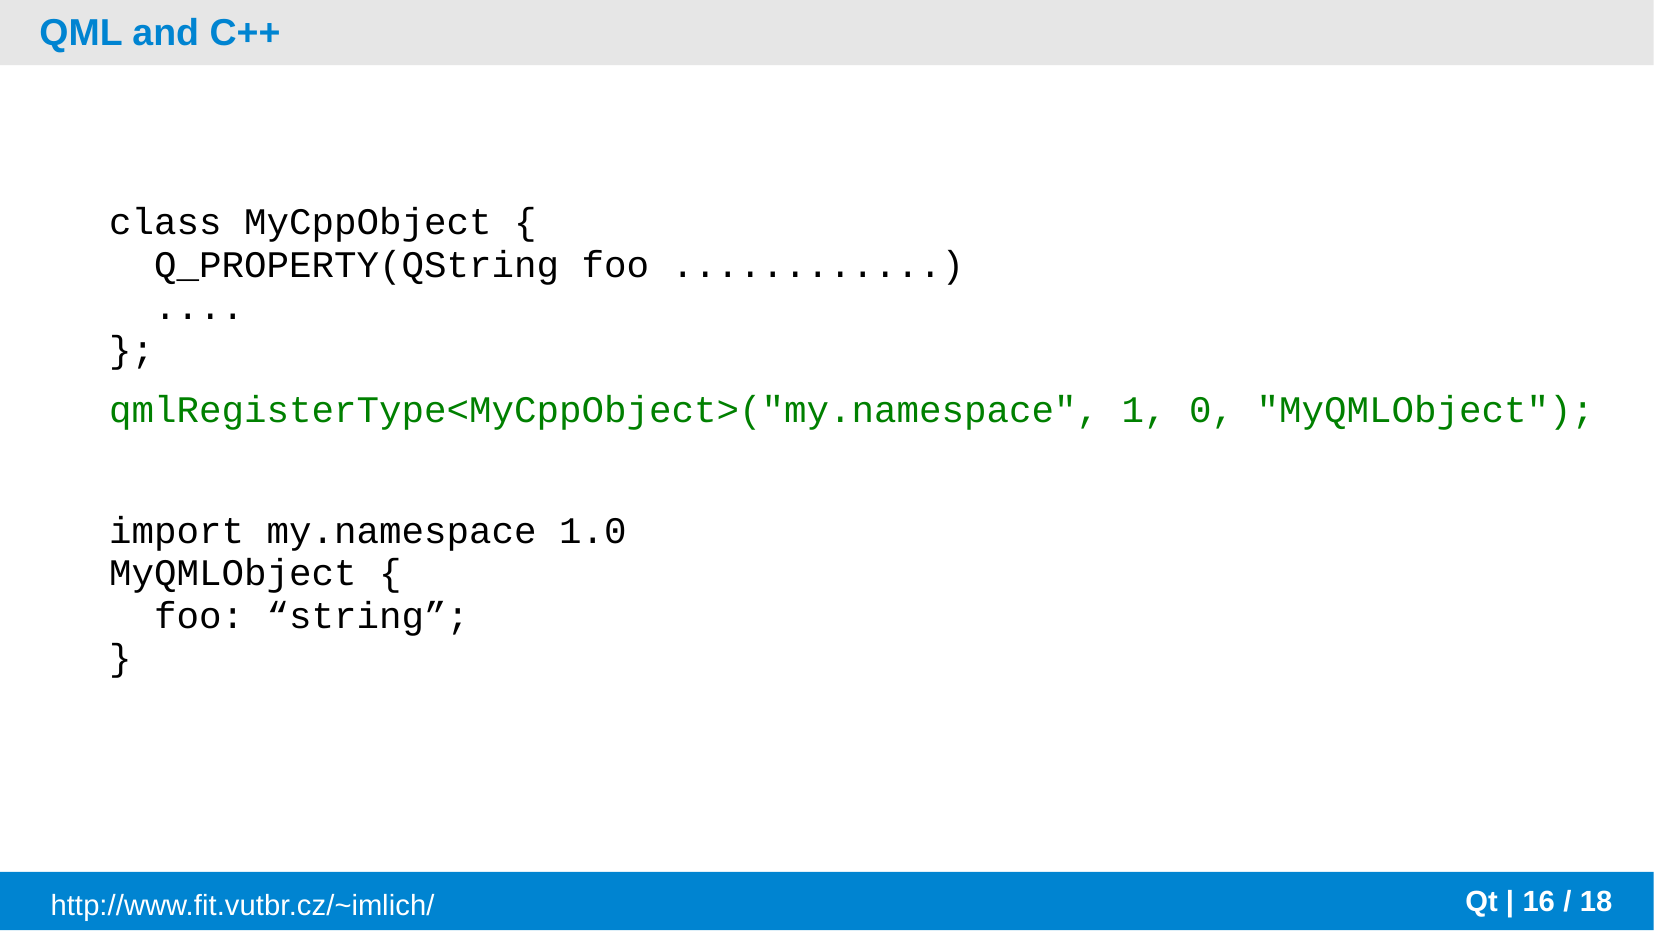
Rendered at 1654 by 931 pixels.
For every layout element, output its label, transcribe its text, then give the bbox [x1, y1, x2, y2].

list class MyCppObject { Q_PROPERTY(QString foo ............) .... }; qmlRegisterType<MyCppObject>("my.namespace", 1, 0, "MyQMLObject"); import my.namespace 1.0 MyQMLObject { foo: “string”; } [38, 76, 1616, 683]
title QML and C++ [39, 4, 1615, 61]
